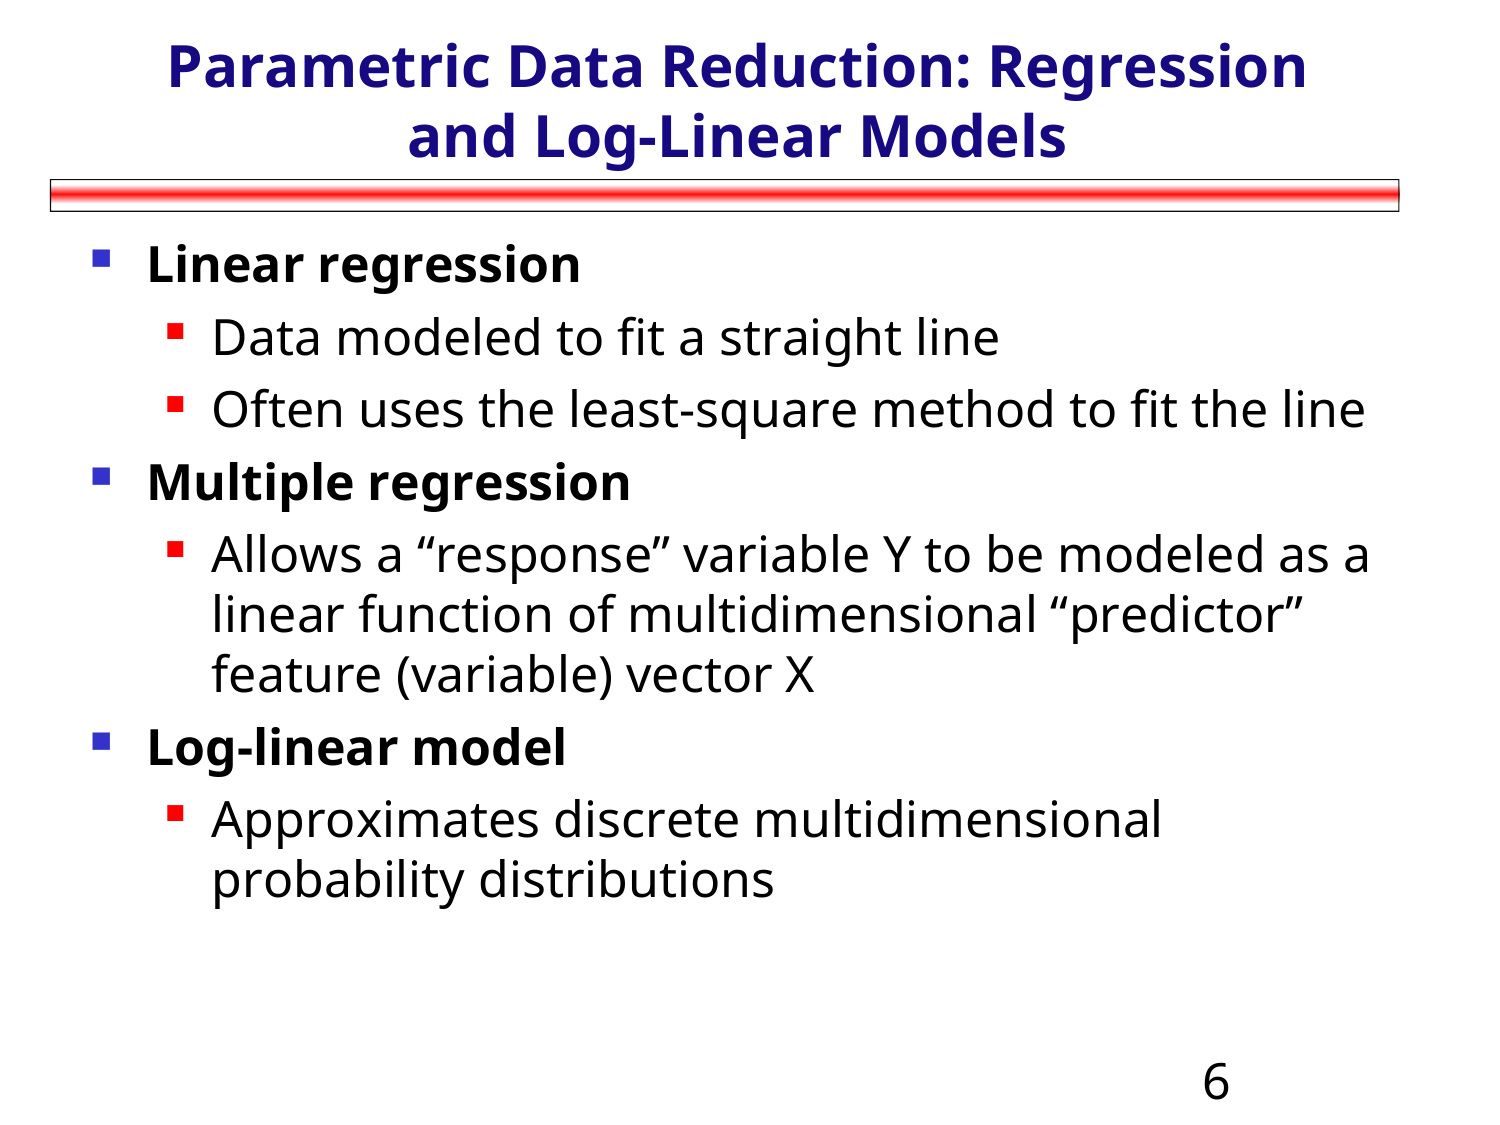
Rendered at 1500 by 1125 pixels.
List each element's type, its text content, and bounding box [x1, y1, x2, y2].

list Linear regression Data modeled to fit a straight line Often uses the least-square method to fit the line Multiple regression Allows a “response” variable Y to be modeled as a linear function of multidimensional “predictor” feature (variable) vector X Log-linear model Approximates discrete multidimensional probability distributions [75, 225, 1426, 1060]
title Parametric Data Reduction: Regression and Log-Linear Models [99, 1, 1375, 177]
text_box <number> [1187, 1062, 1500, 1125]
